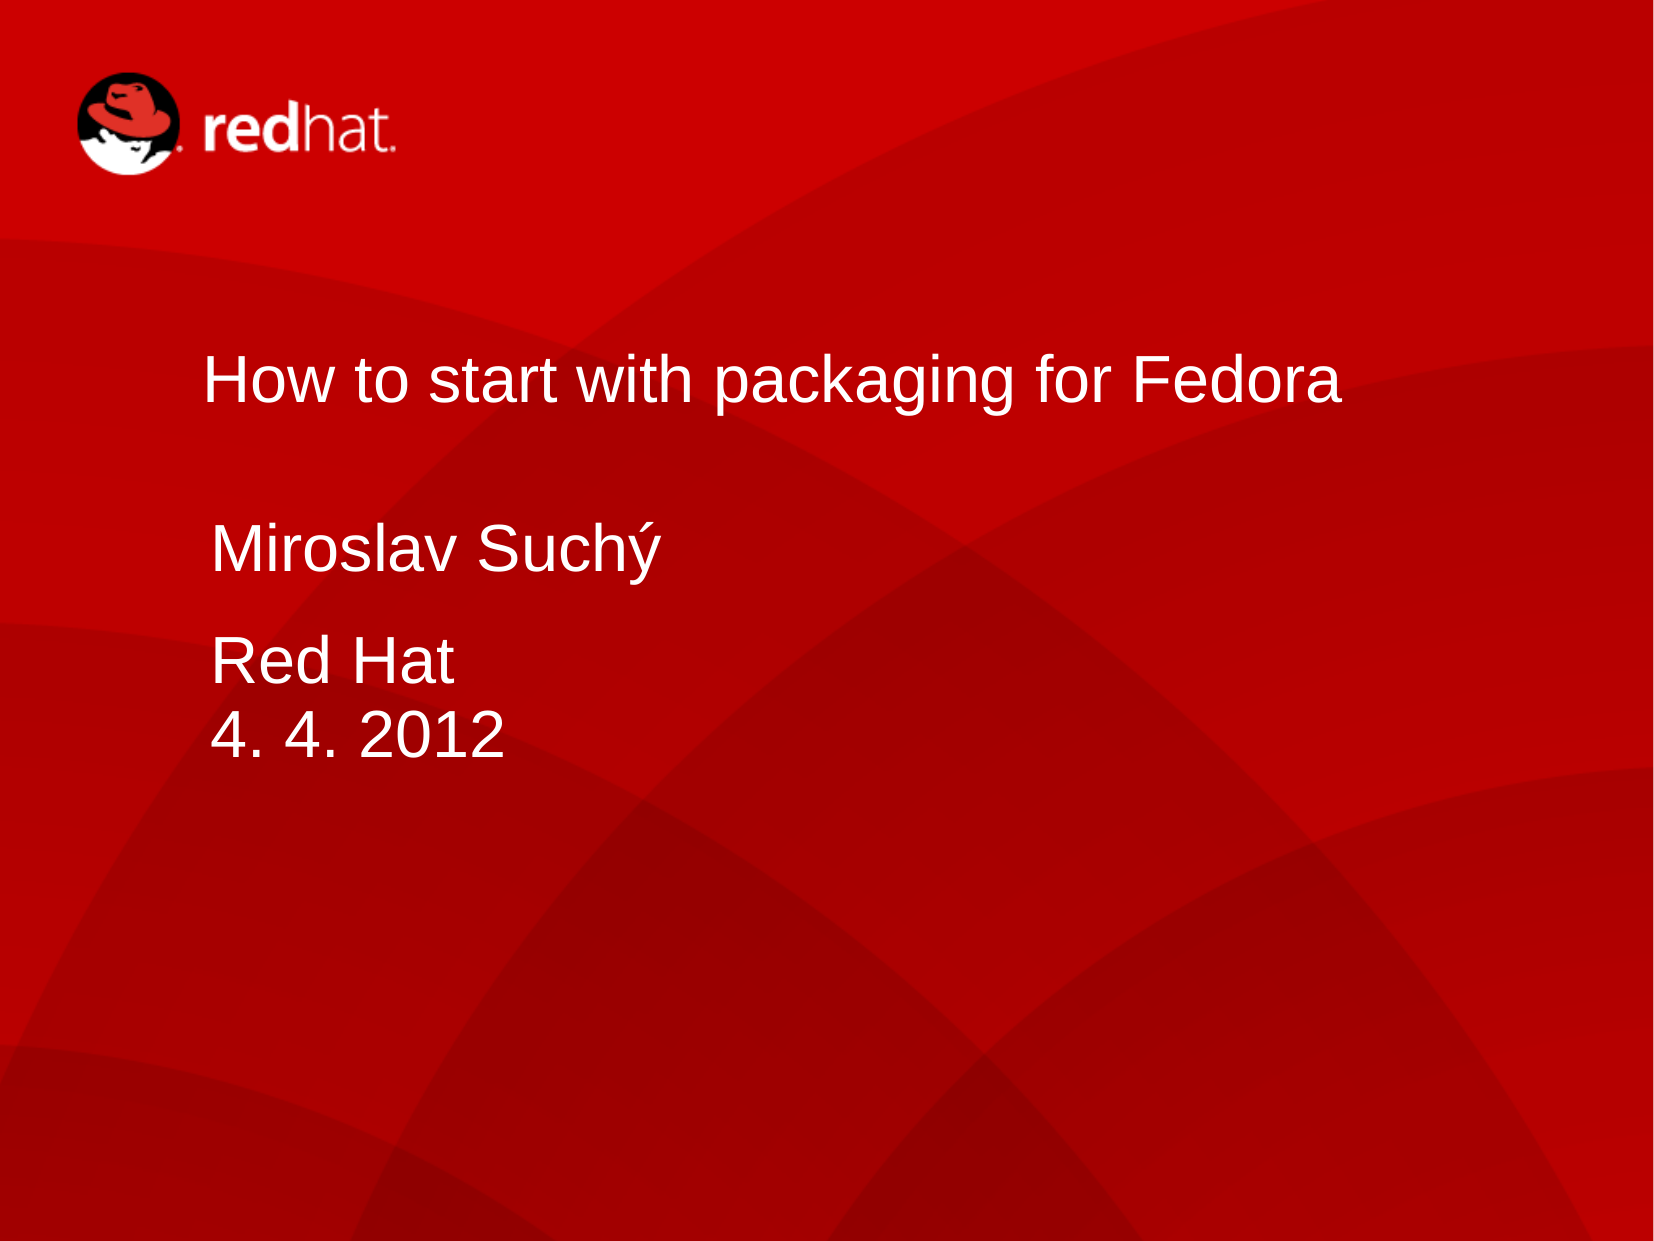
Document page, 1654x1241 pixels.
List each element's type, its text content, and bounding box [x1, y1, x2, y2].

picture [0, 0, 1654, 1241]
text_box Miroslav Suchý Red Hat 4. 4. 2012 [195, 465, 700, 743]
text_box How to start with packaging for Fedora [187, 297, 1426, 433]
